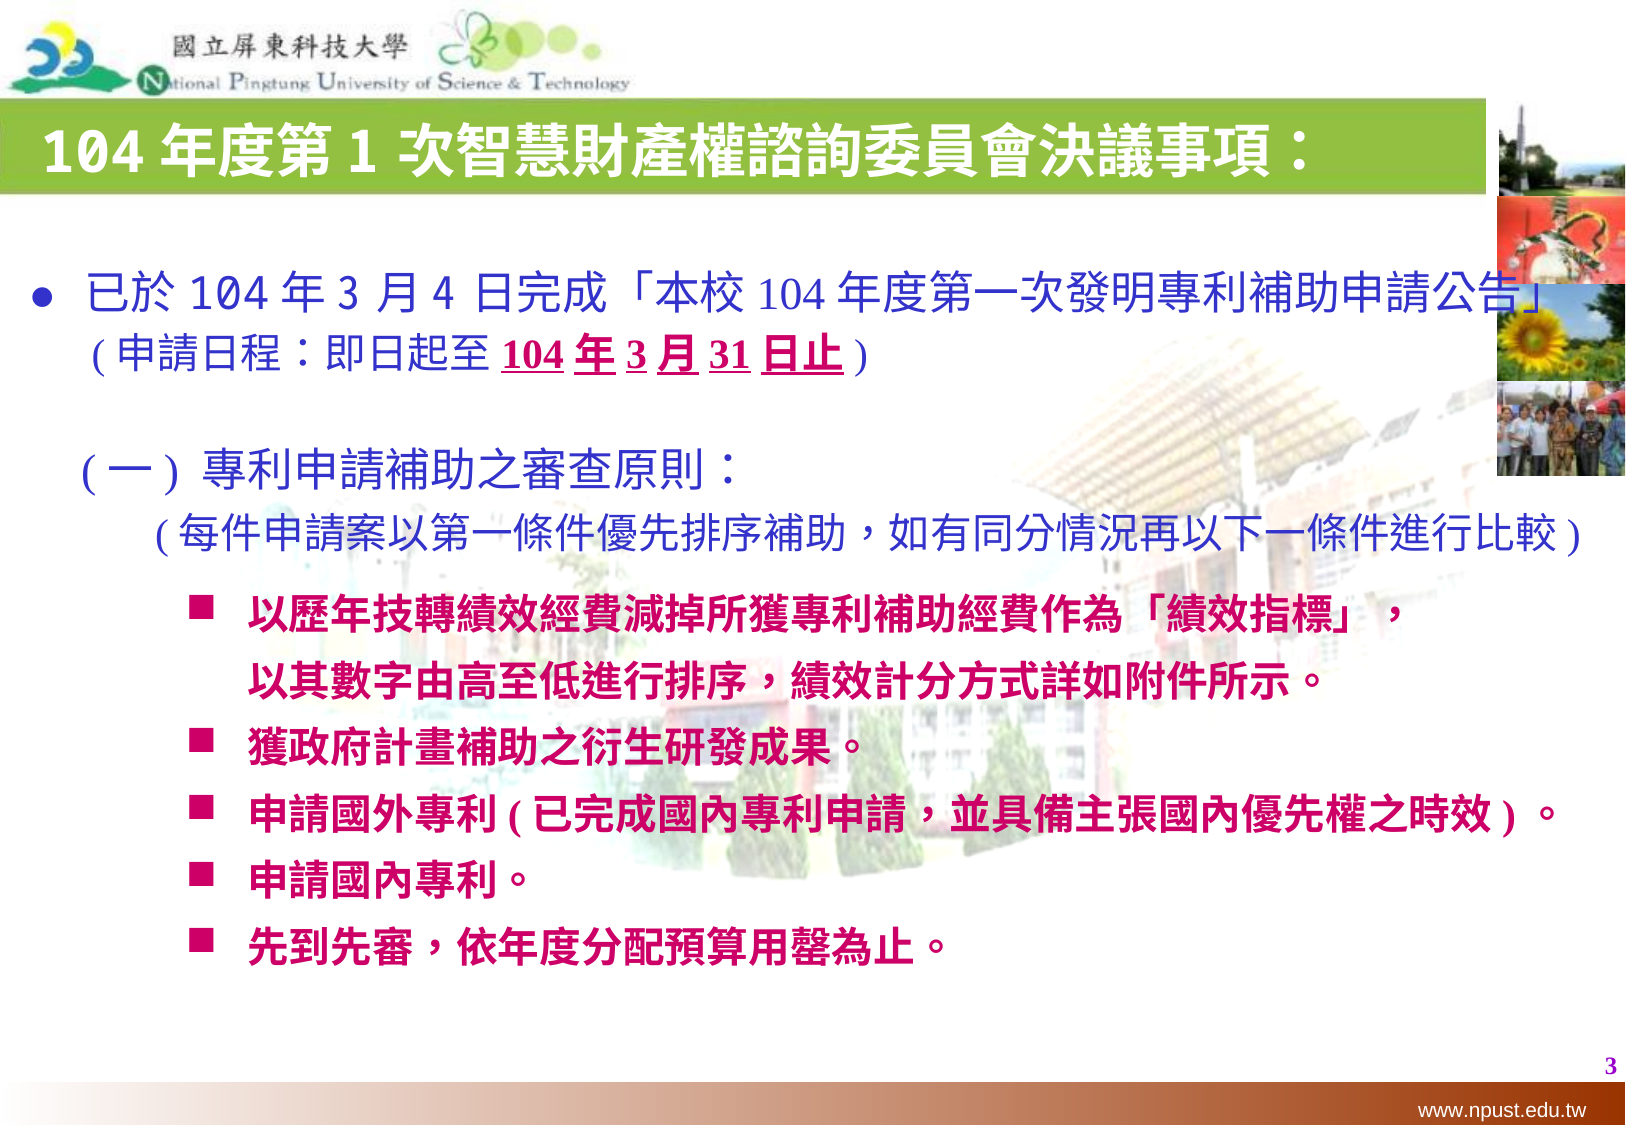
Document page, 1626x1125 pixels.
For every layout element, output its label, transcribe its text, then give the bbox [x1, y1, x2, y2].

picture [1497, 101, 1626, 255]
picture [0, 0, 1486, 220]
title 104年度第1次智慧財產權諮詢委員會決議事項： [32, 101, 1498, 197]
list 已於104年3月4日完成「本校104年度第一次發明專利補助申請公告」 (申請日程：即日起至104年3月31日止) (一) 專利申請補助之審查原則： (每件申請案以第一條件優先排序補助，如有同分情況再以下一條件進行比較) 以歷年技轉績效經費減掉所獲專利補助經費作為「績效指標」， 以其數字由高至低進行排序，績效計分方式詳如附件所示。 獲政府計畫補助之衍生研發成果。 申請國外專利(已完成國內專利申請，並具備主張國內優先權之時效)。 申請國內專利。 先到先審，依年度分配預算用罄為止。 [21, 255, 1626, 1094]
